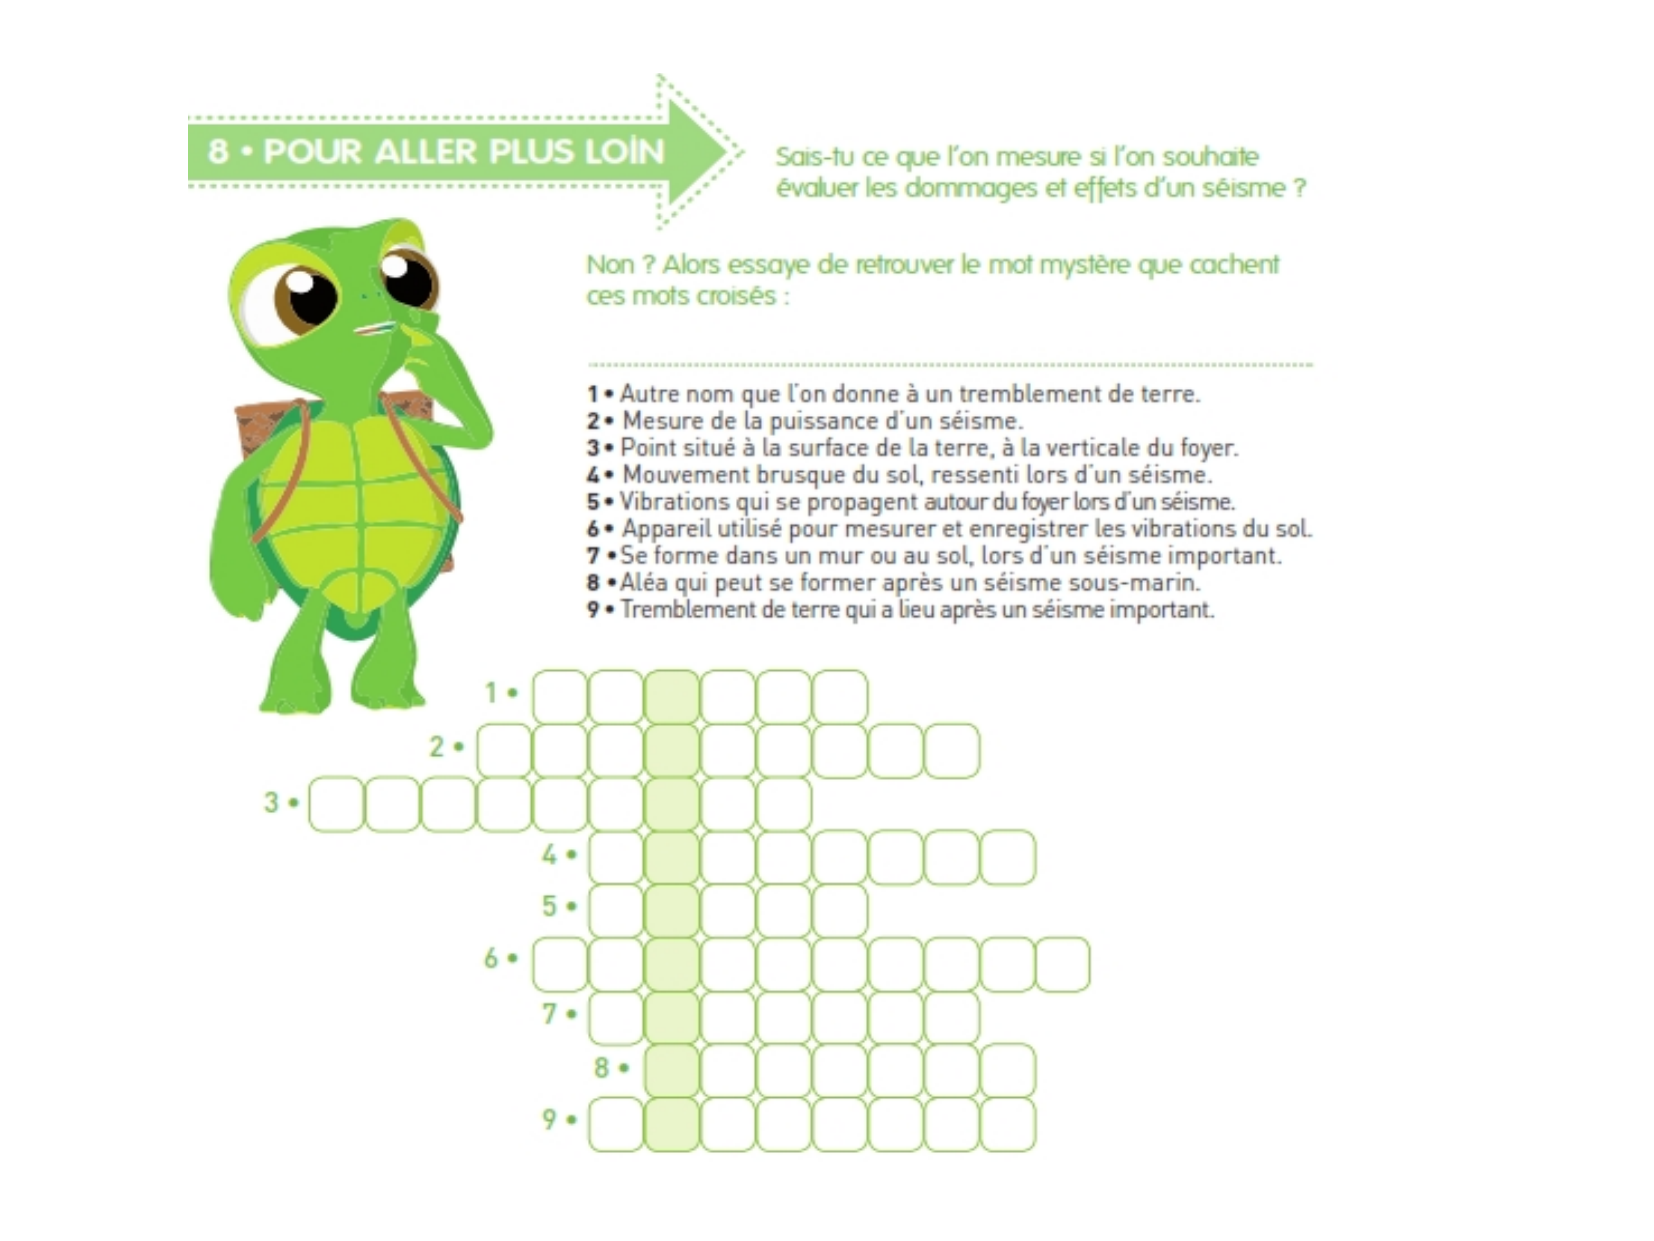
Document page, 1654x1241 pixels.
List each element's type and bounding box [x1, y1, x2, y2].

picture [188, 73, 1394, 1182]
